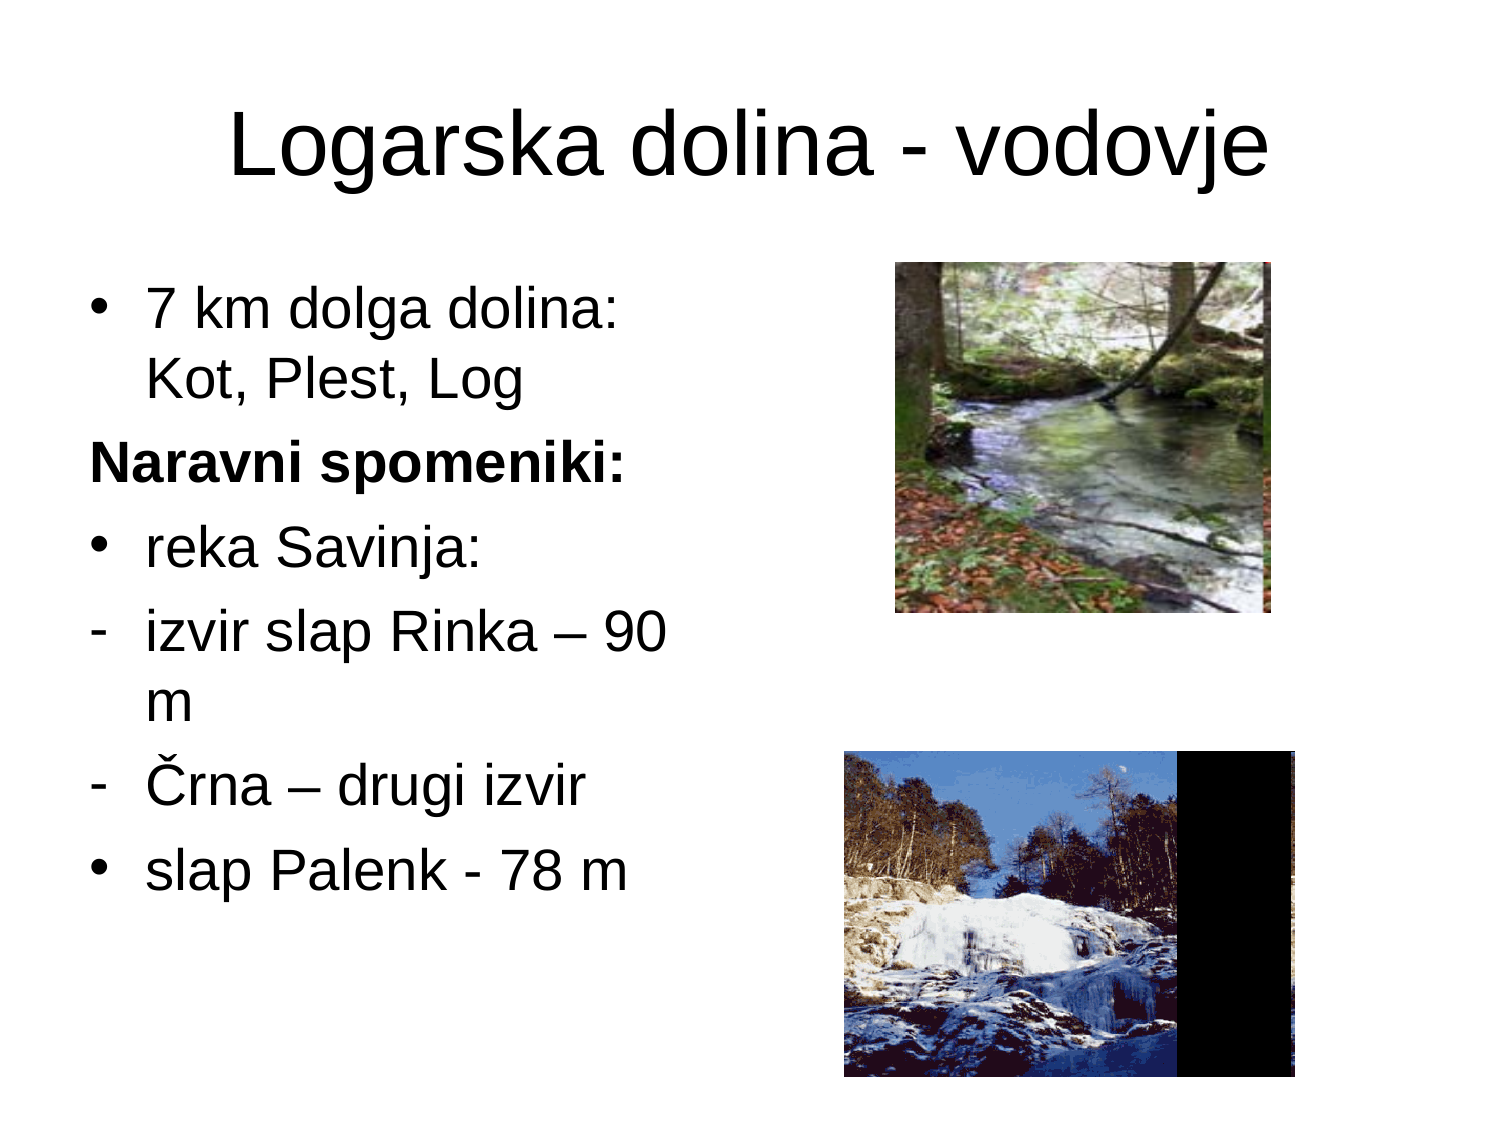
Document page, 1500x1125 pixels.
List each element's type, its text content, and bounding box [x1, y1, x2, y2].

picture [844, 751, 1295, 1077]
picture [895, 262, 1271, 613]
list 7 km dolga dolina: Kot, Plest, Log Naravni spomeniki: reka Savinja: izvir slap Rinka – 90 m Črna – drugi izvir slap Palenk - 78 m [74, 262, 737, 1006]
title Logarska dolina - vodovje [75, 45, 1426, 233]
